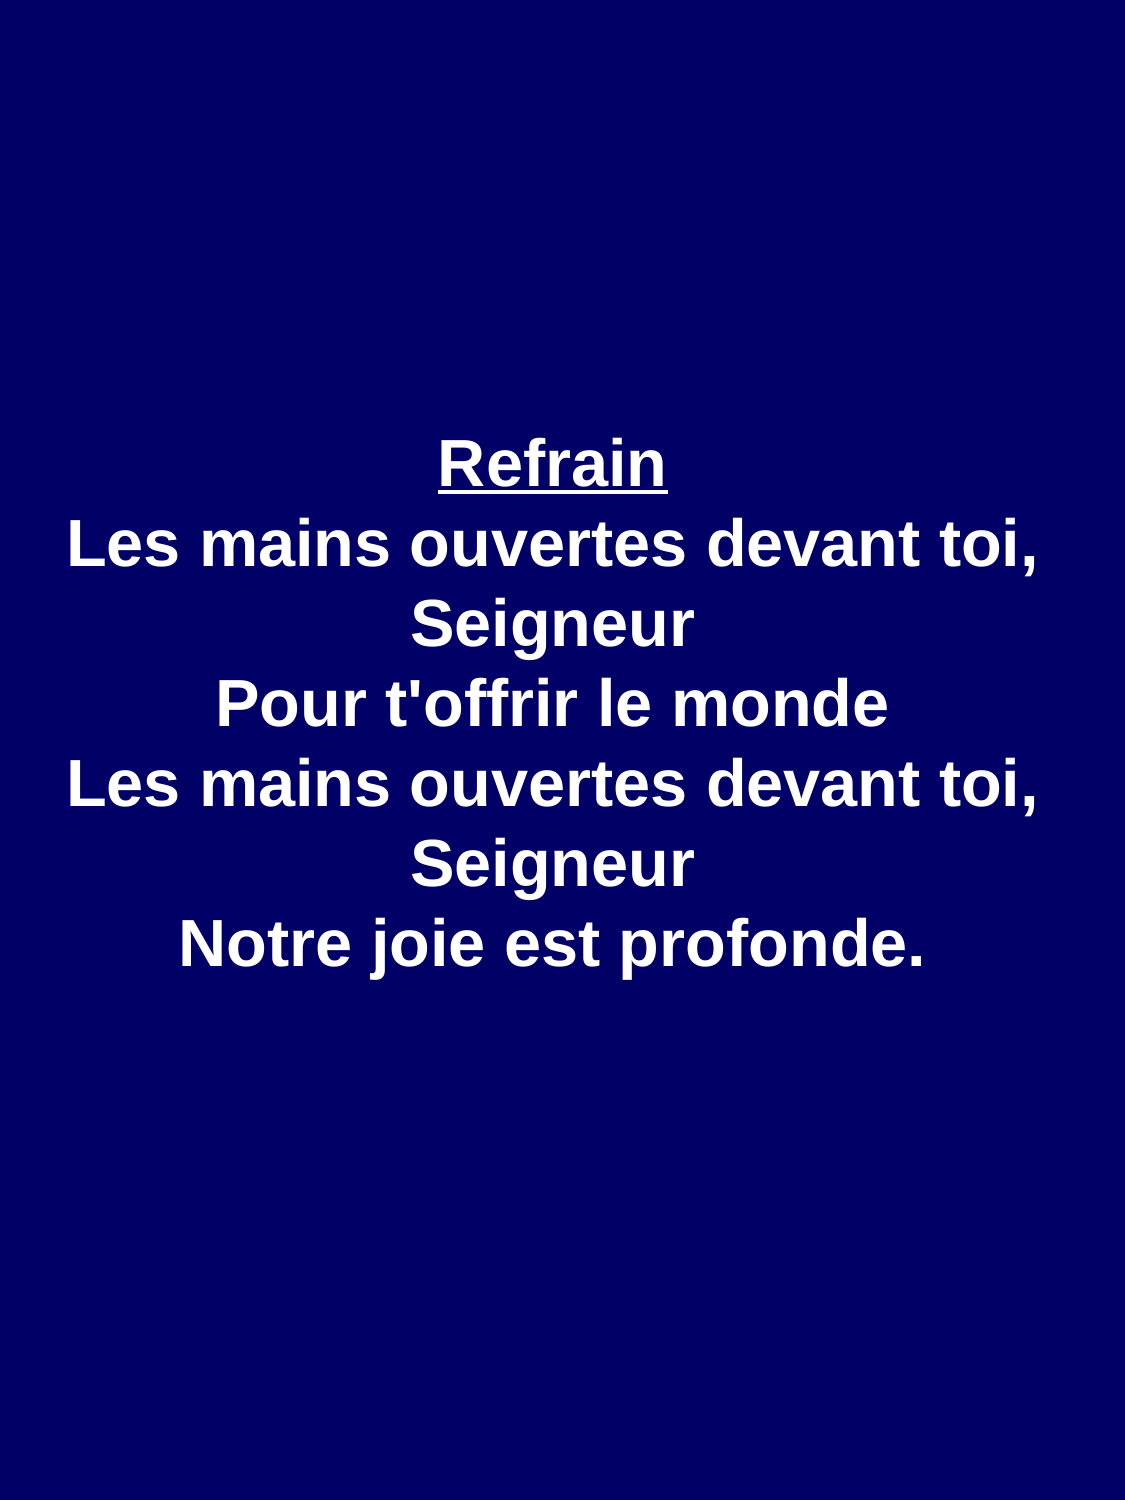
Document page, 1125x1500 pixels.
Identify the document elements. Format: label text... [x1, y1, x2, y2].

text_box Refrain Les mains ouvertes devant toi, Seigneur Pour t'offrir le monde Les mains ouvertes devant toi, Seigneur Notre joie est profonde. [11, 47, 1094, 1402]
